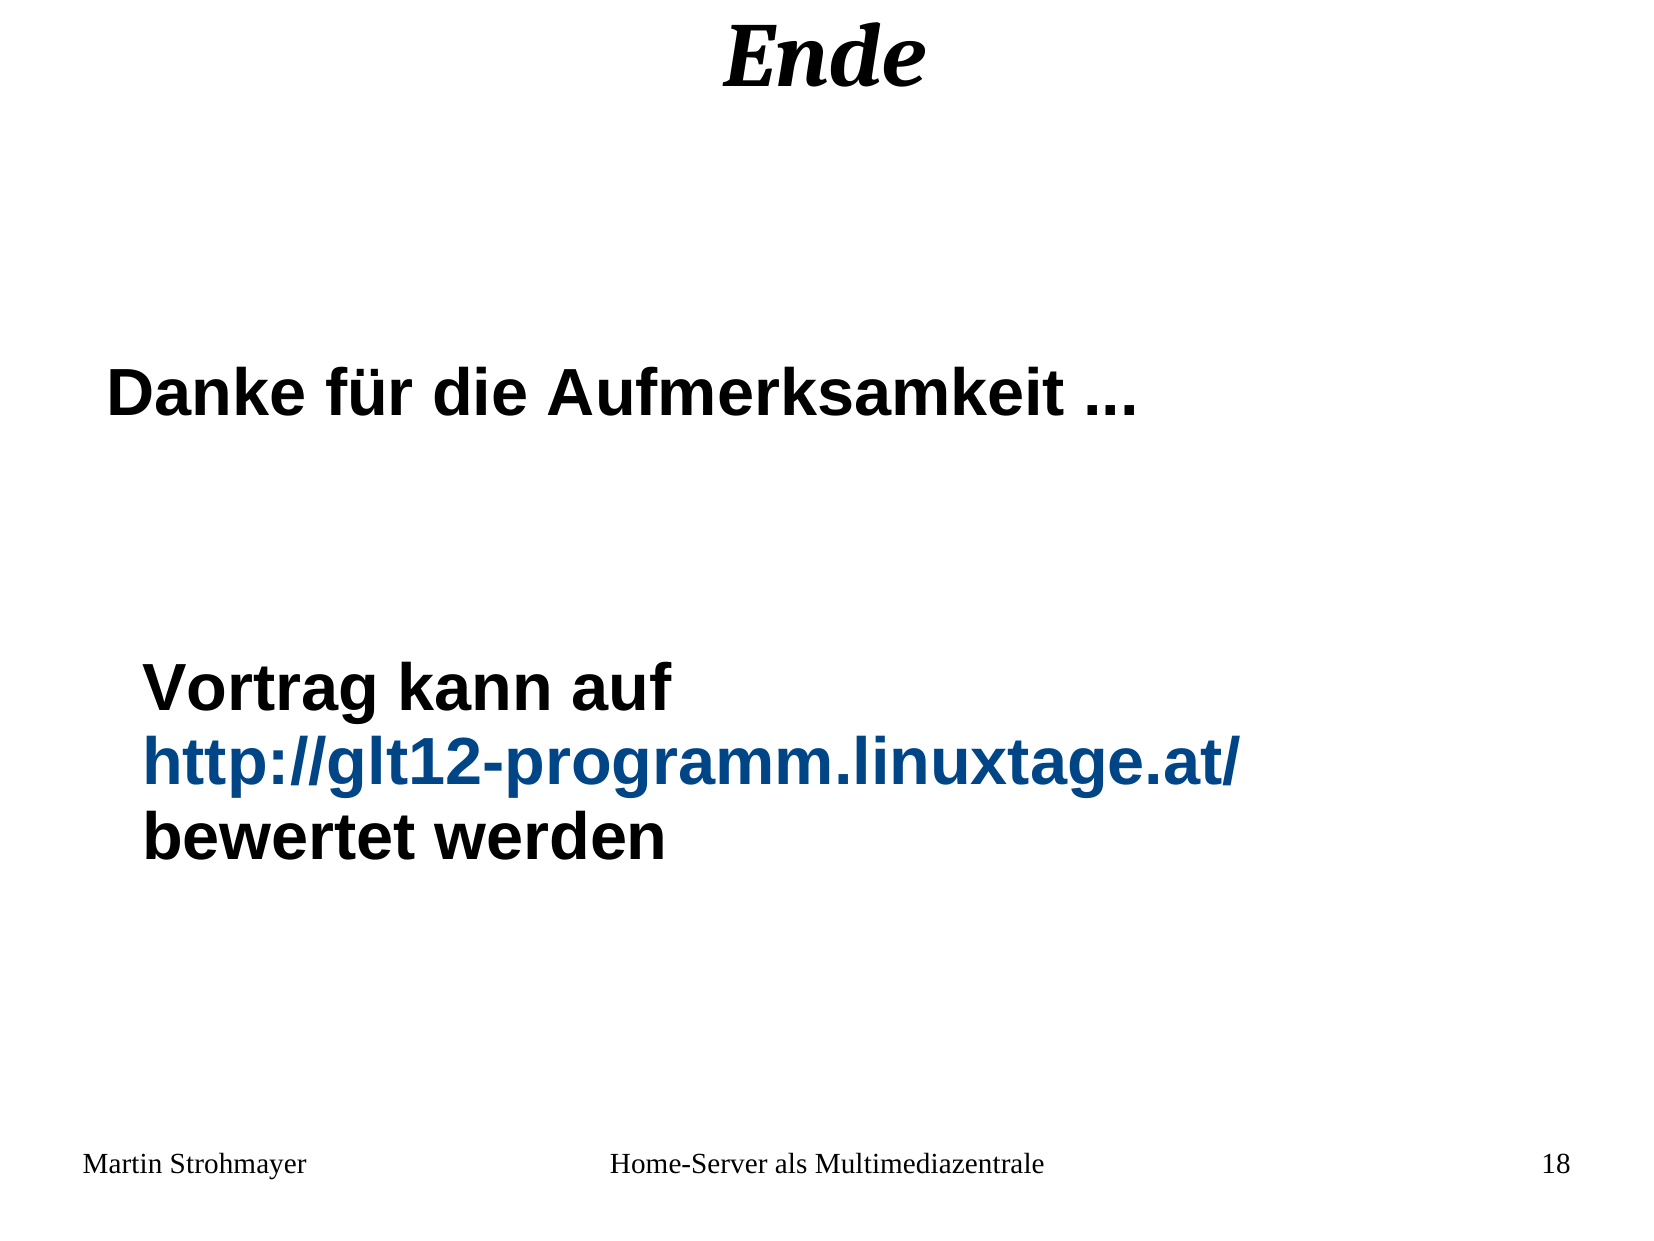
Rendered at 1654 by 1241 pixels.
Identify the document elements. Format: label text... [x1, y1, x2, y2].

list Danke für die Aufmerksamkeit ... [82, 355, 1571, 505]
list Vortrag kann auf http://glt12-programm.linuxtage.at/ bewertet werden [118, 649, 1441, 949]
title Ende [0, 3, 1651, 111]
